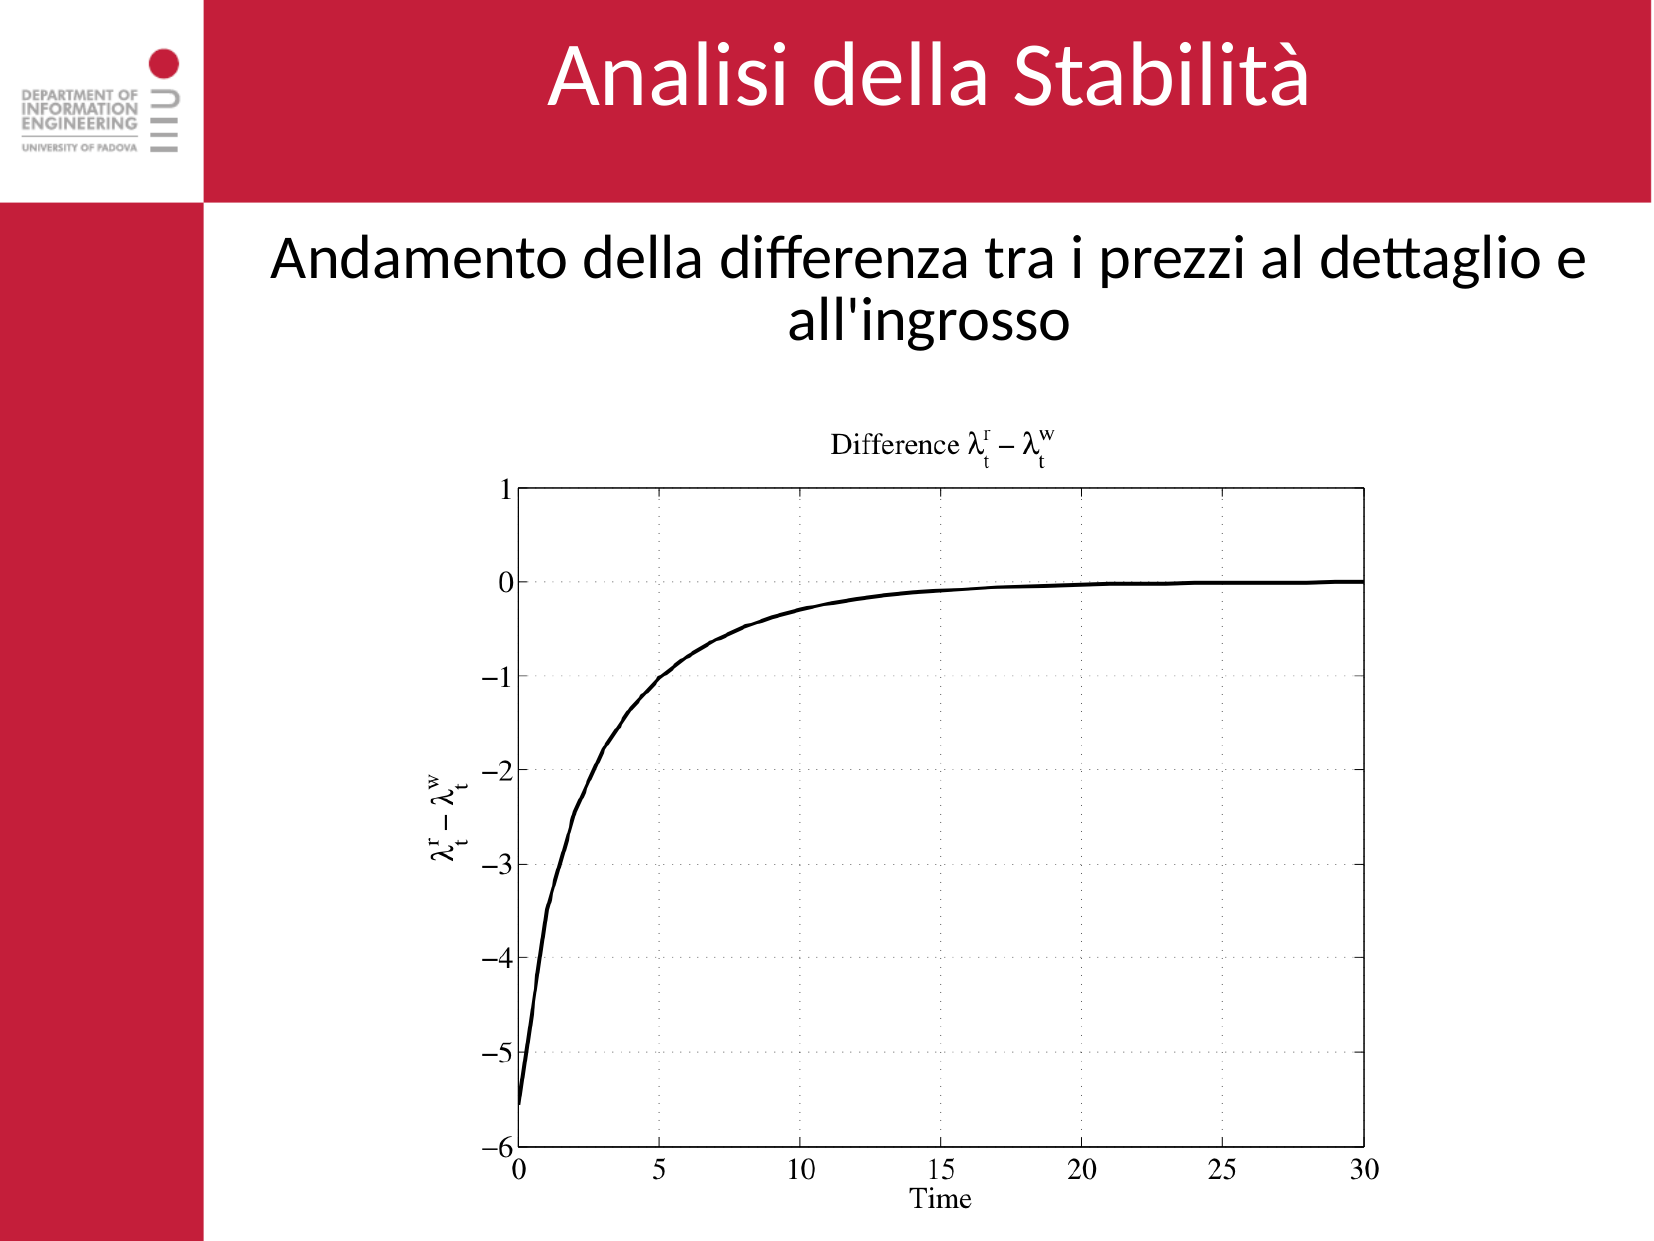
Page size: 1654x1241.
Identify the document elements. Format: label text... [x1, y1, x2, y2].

text_box Andamento della differenza tra i prezzi al dettaglio e all'ingrosso [206, 223, 1654, 401]
picture [0, 0, 1654, 1241]
text_box Analisi della Stabilità [206, 29, 1654, 178]
